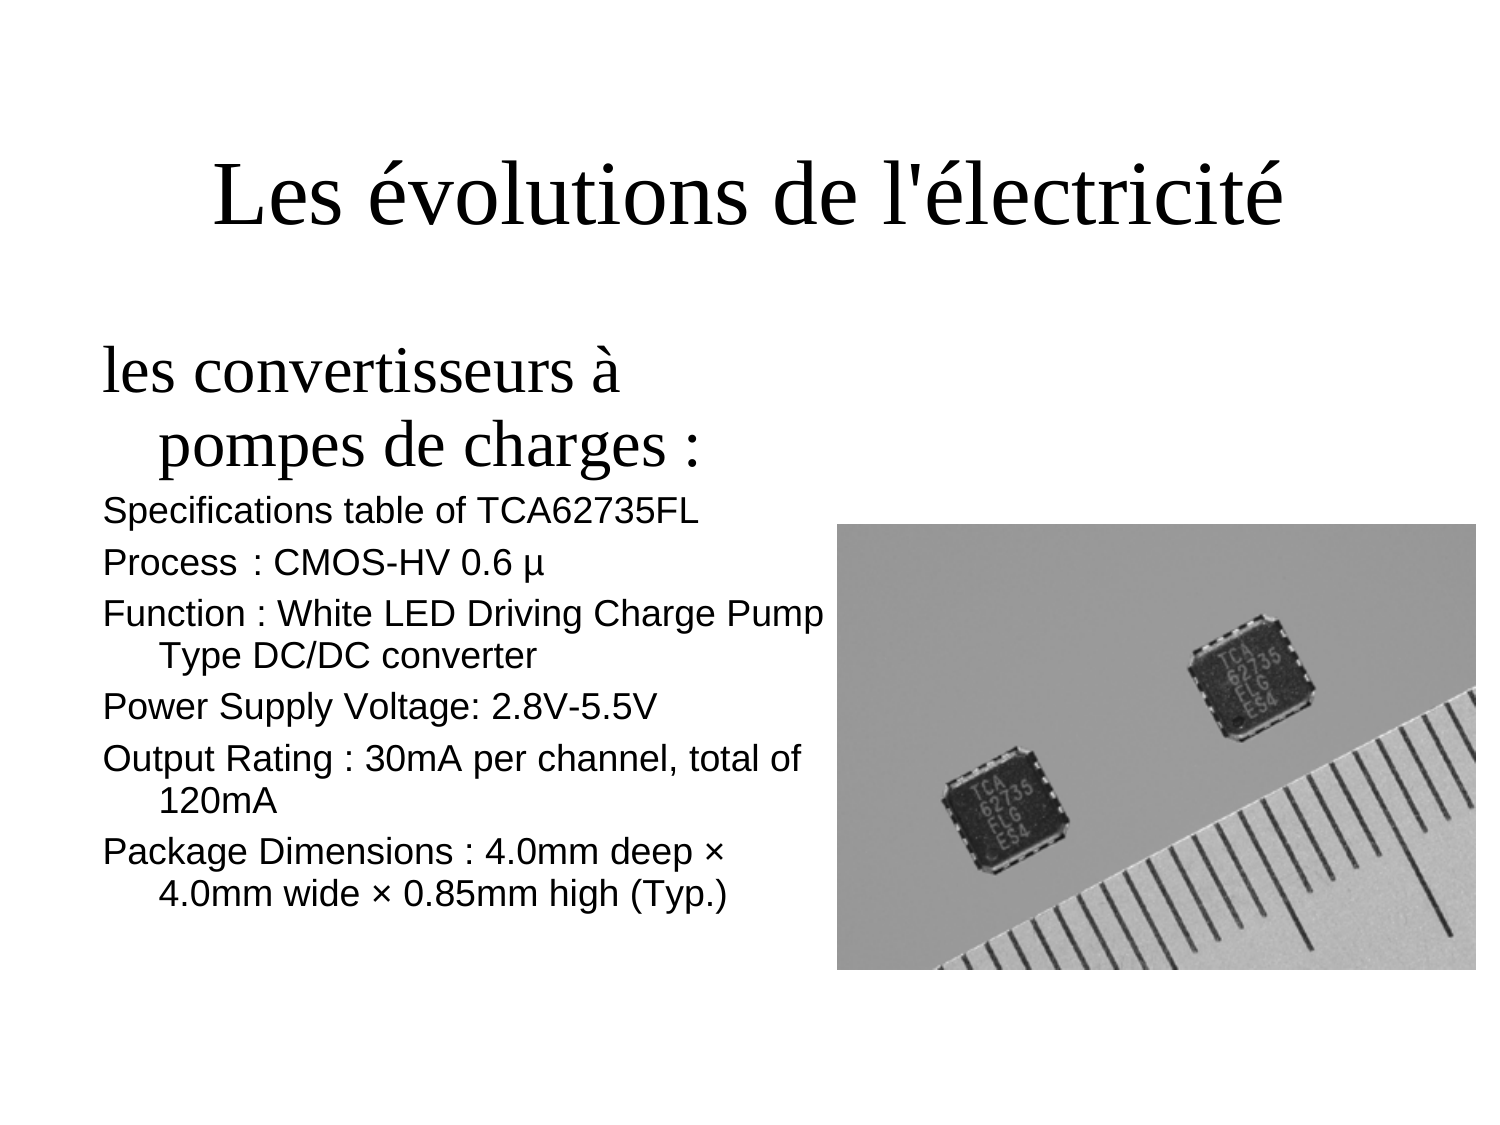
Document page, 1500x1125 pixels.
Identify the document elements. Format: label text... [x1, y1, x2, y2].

title Les évolutions de l'électricité [112, 99, 1388, 288]
picture [837, 524, 1476, 971]
list les convertisseurs à pompes de charges : Specifications table of TCA62735FL Process : CMOS-HV 0.6 µ Function : White LED Driving Charge Pump Type DC/DC converter Power Supply Voltage: 2.8V-5.5V Output Rating : 30mA per channel, total of 120mA Package Dimensions : 4.0mm deep × 4.0mm wide × 0.85mm high (Typ.) [87, 324, 863, 1070]
